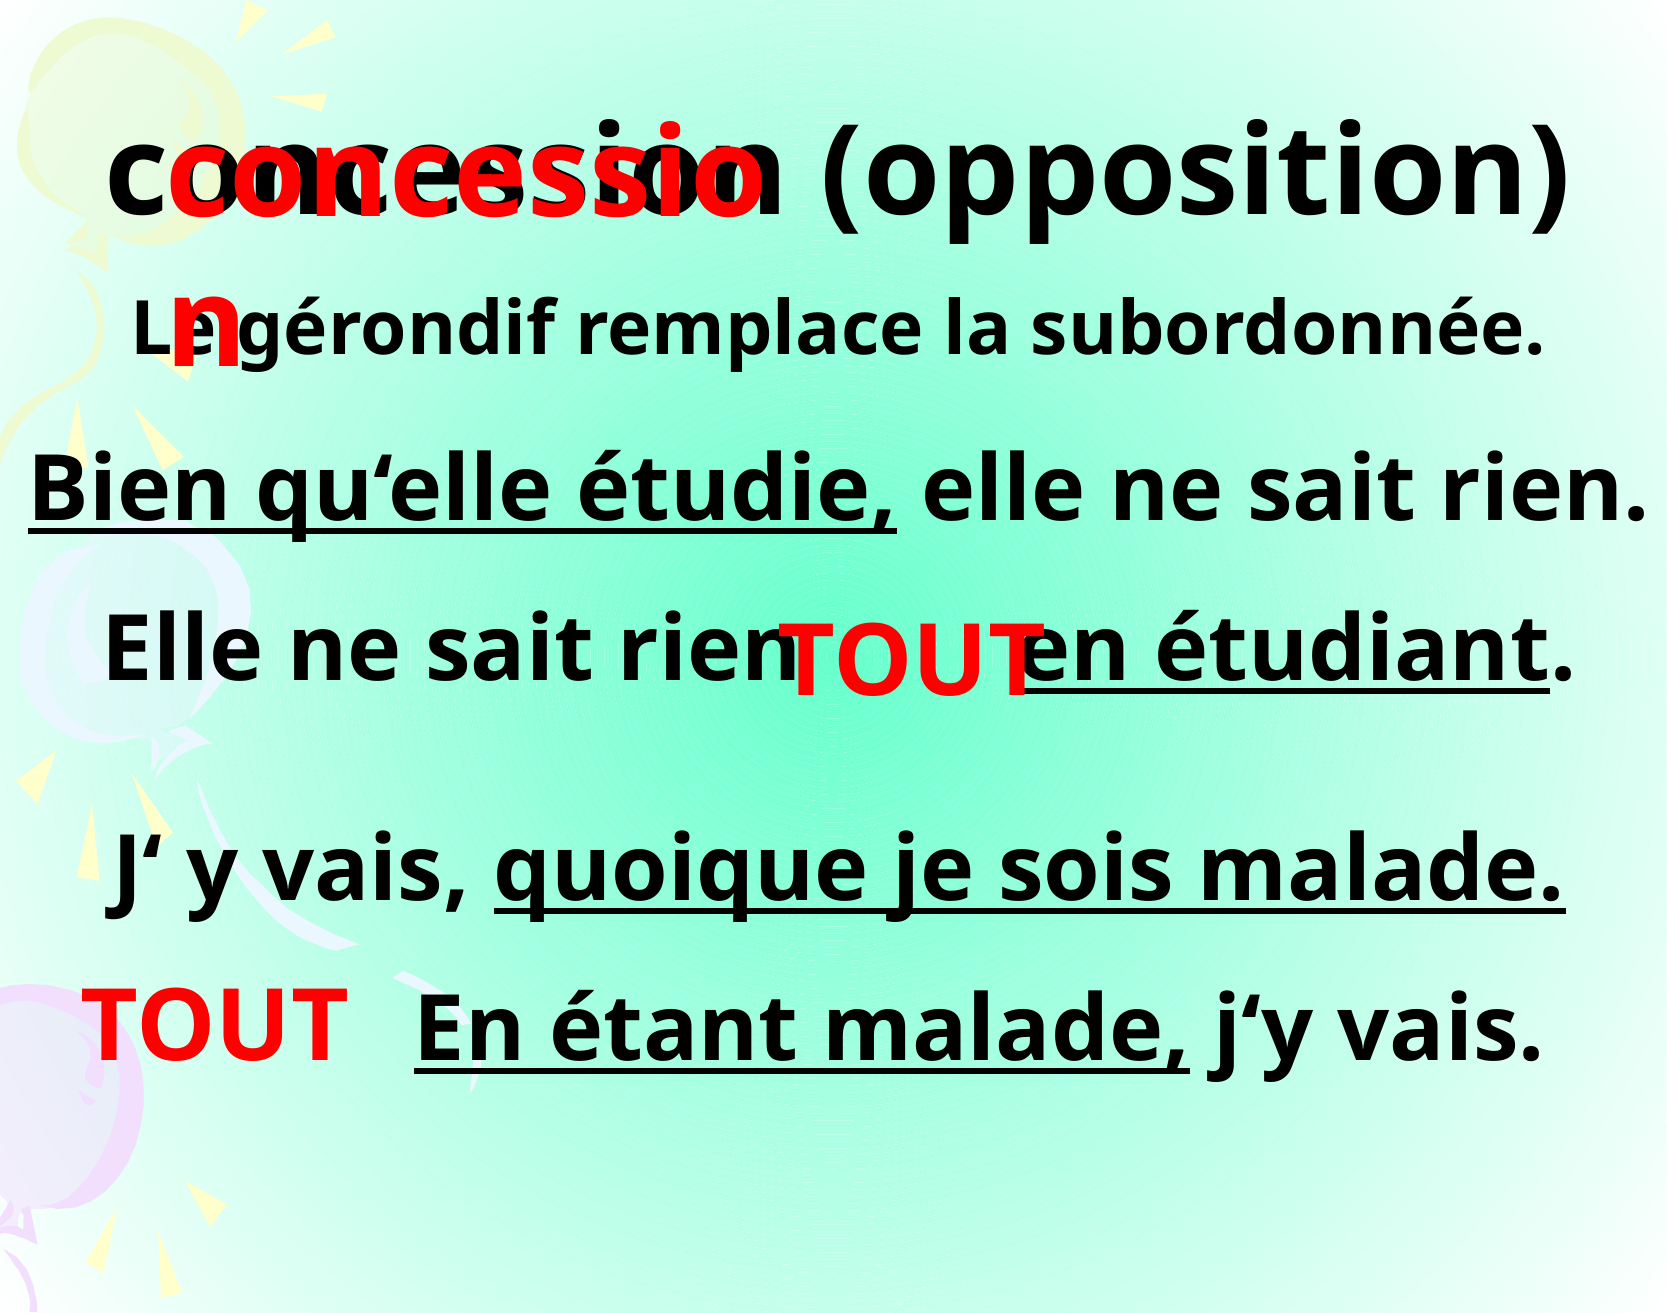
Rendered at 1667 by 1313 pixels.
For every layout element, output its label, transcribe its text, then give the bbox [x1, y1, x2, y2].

text_box concession [150, 84, 836, 250]
text_box TOUT [762, 588, 1117, 724]
text_box TOUT [65, 928, 397, 1094]
text_box concession (opposition) Le gérondif remplace la subordonnée. Bien qu‘elle étudie, elle ne sait rien. Elle ne sait rien en étudiant. J‘ y vais, quoique je sois malade. En étant malade, j‘y vais. [0, 81, 1667, 1087]
